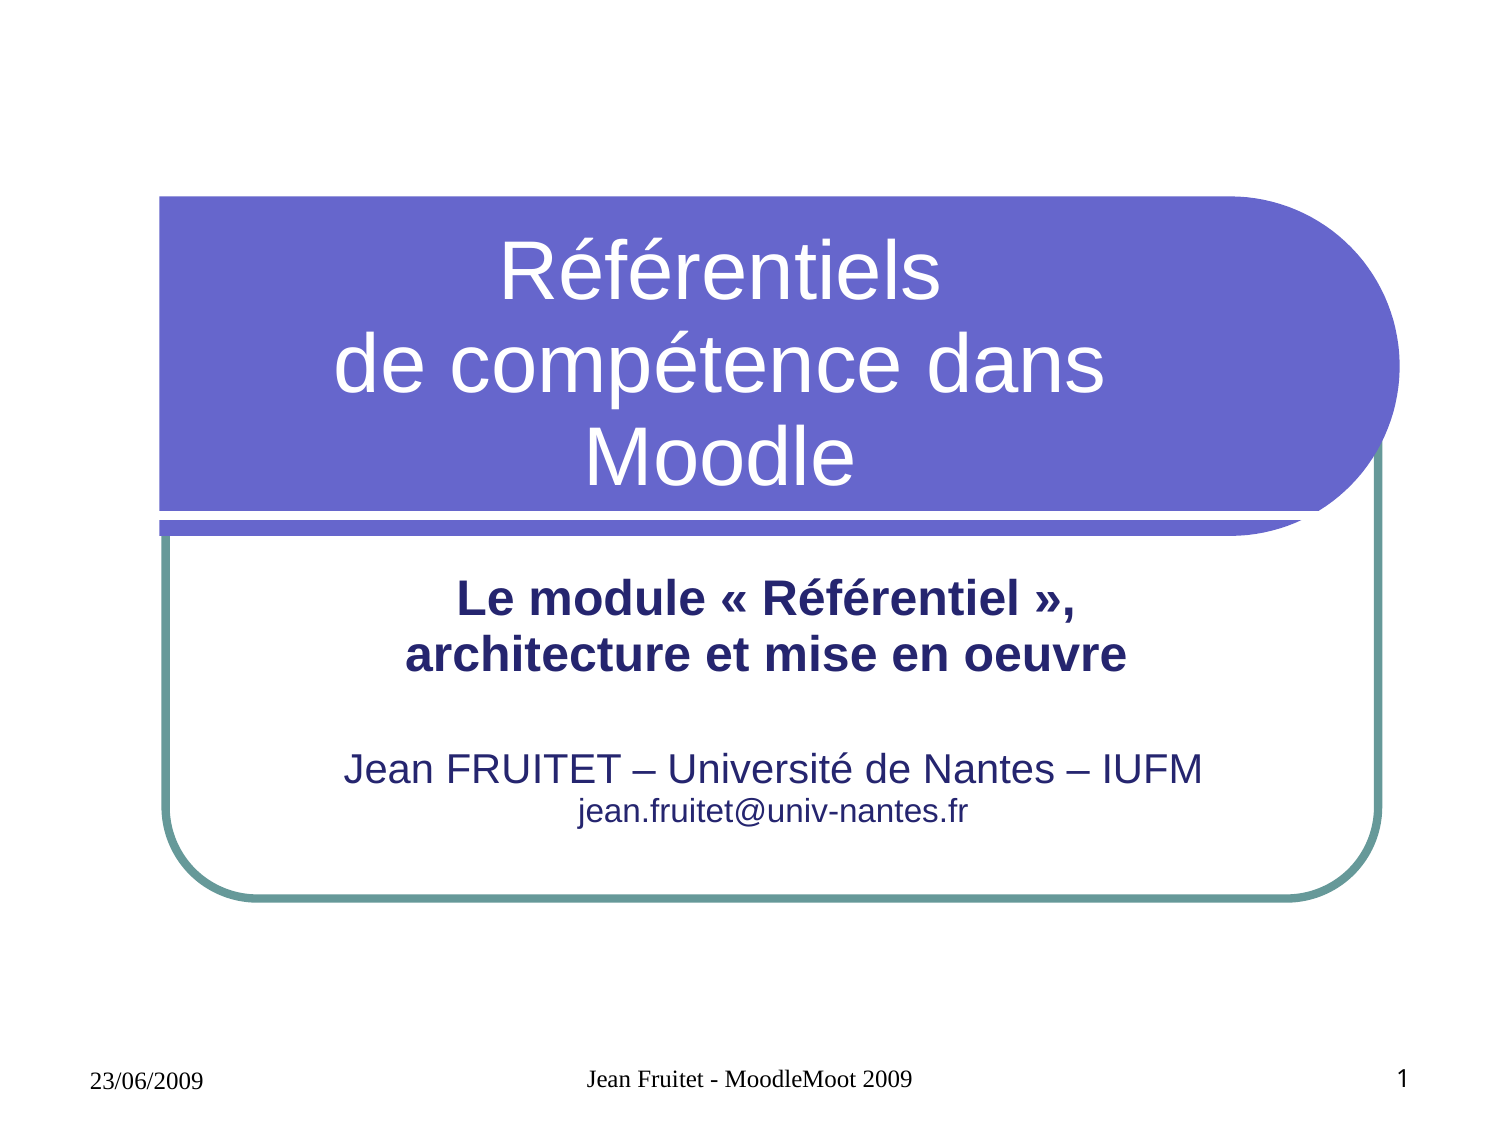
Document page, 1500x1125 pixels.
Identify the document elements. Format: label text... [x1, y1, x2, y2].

title Référentiels de compétence dans Moodle [183, 206, 1258, 522]
subtitle Le module « Référentiel », architecture et mise en oeuvre Jean FRUITET – Université de Nantes – IUFM jean.fruitet@univ-nantes.fr [230, 562, 1317, 857]
